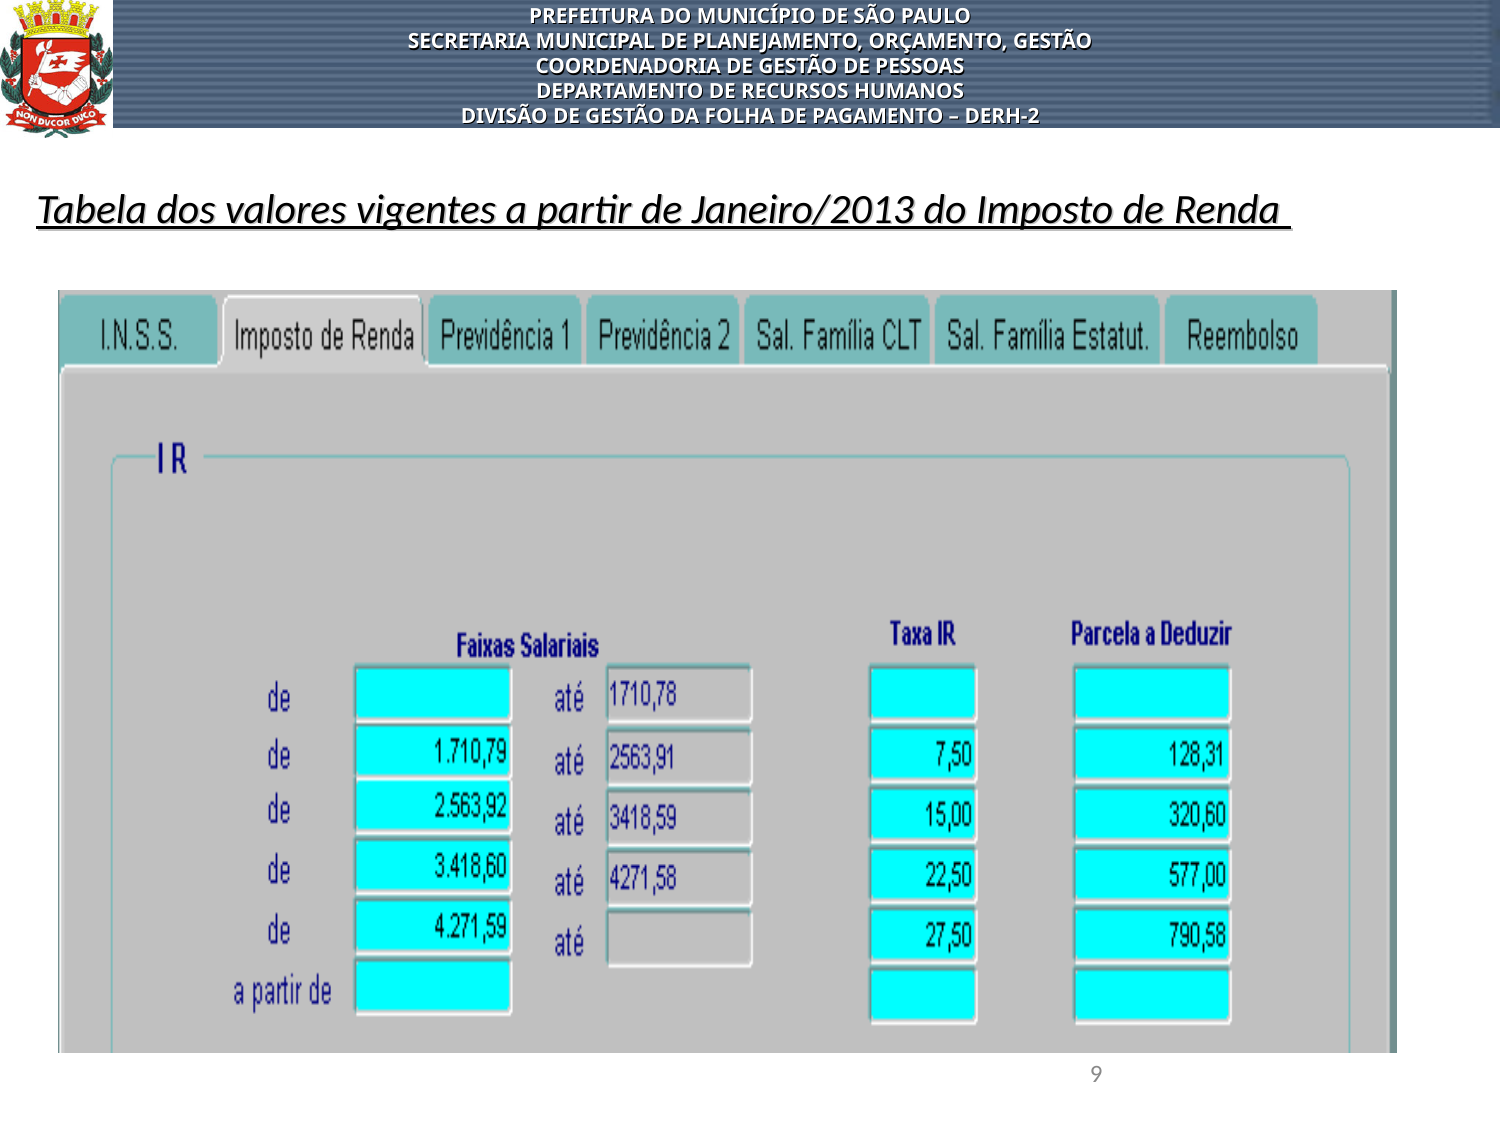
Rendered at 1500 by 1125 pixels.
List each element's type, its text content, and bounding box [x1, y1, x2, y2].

text_box Tabela dos valores vigentes a partir de Janeiro/2013 do Imposto de Renda [22, 174, 1330, 239]
picture [58, 290, 1397, 1053]
text_box [1074, 1042, 1426, 1103]
text_box PREFEITURA DO MUNICÍPIO DE SÃO PAULO SECRETARIA MUNICIPAL DE PLANEJAMENTO, ORÇAMENTO, GESTÃO COORDENADORIA DE GESTÃO DE PESSOAS DEPARTAMENTO DE RECURSOS HUMANOS DIVISÃO DE GESTÃO DA FOLHA DE PAGAMENTO – DERH-2 [113, 0, 1500, 136]
picture [0, 0, 113, 138]
